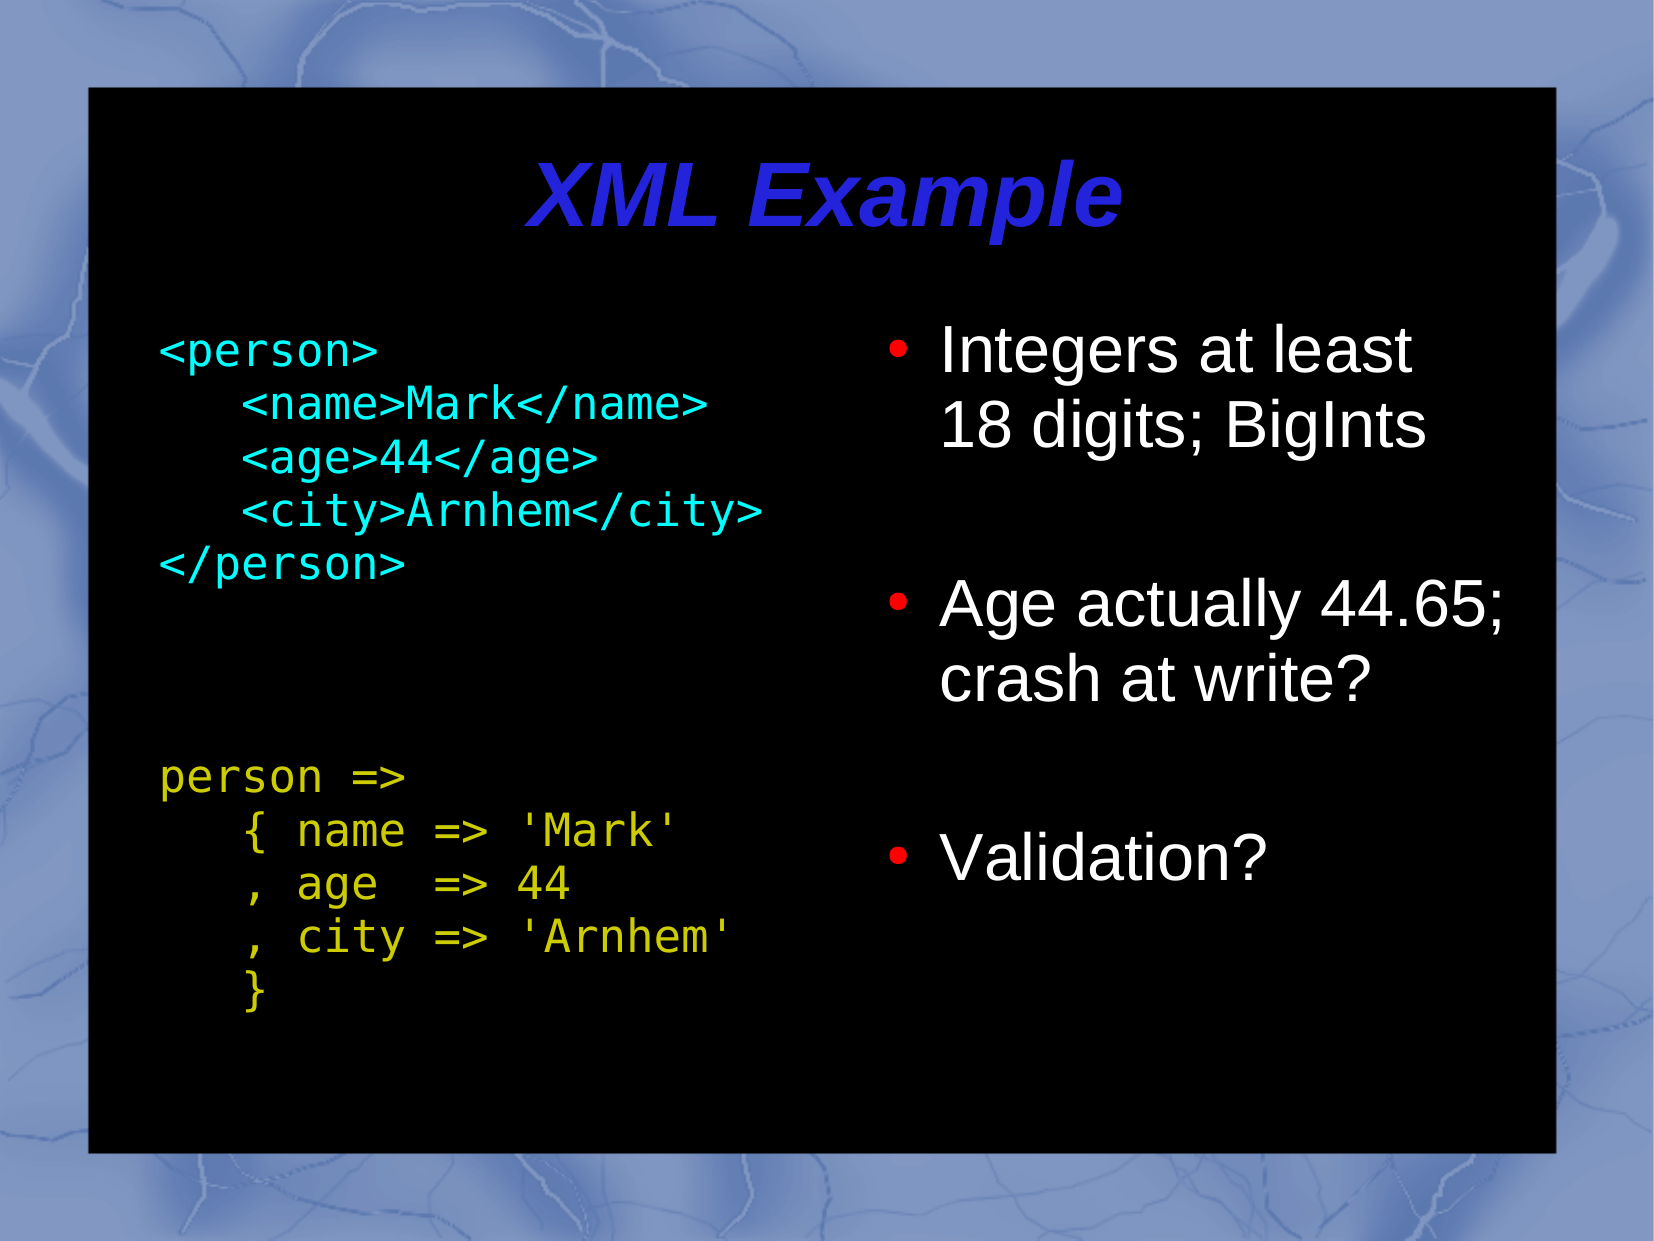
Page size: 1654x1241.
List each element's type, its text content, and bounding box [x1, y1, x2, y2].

title XML Example [118, 90, 1536, 298]
text_box <person> <name>Mark</name> <age>44</age> <city>Arnhem</city> </person> person => { name => 'Mark' , age => 44 , city => 'Arnhem' } [143, 316, 779, 1025]
picture [0, 0, 1654, 1241]
list Integers at least 18 digits; BigInts Age actually 44.65; crash at write? Validation? [868, 312, 1567, 1142]
